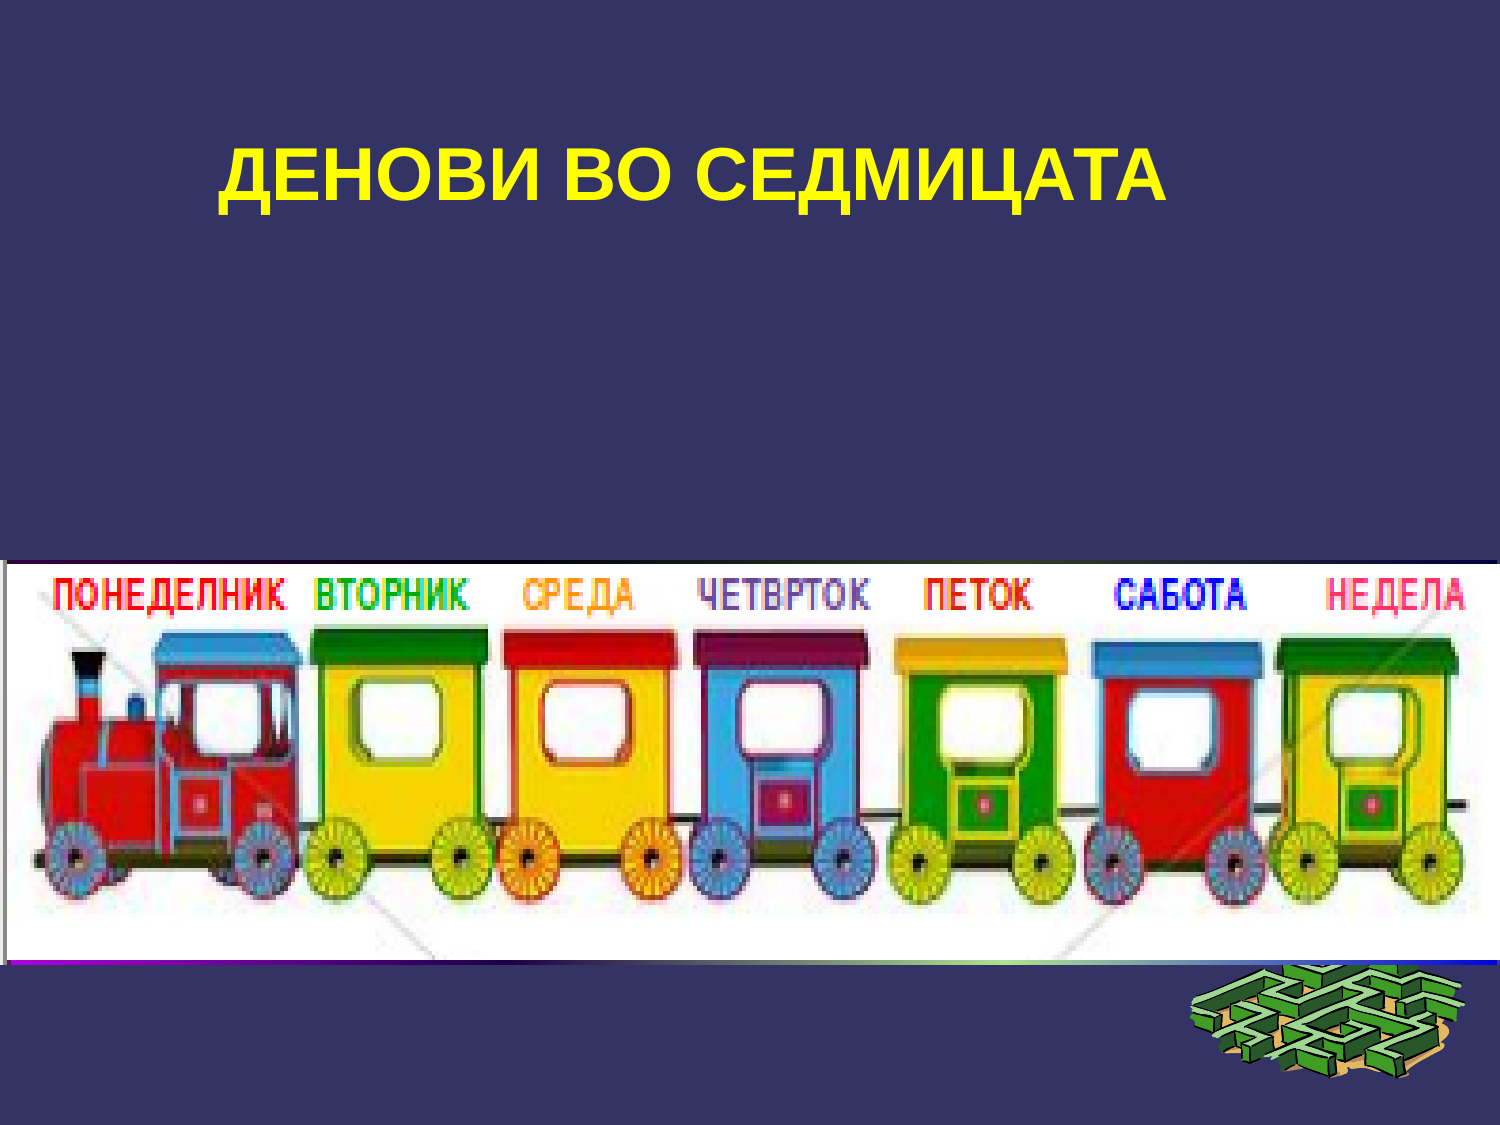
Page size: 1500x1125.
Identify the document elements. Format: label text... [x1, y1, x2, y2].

picture [0, 561, 1500, 965]
text_box ДЕНОВИ ВО СЕДМИЦАТА [177, 124, 1211, 333]
